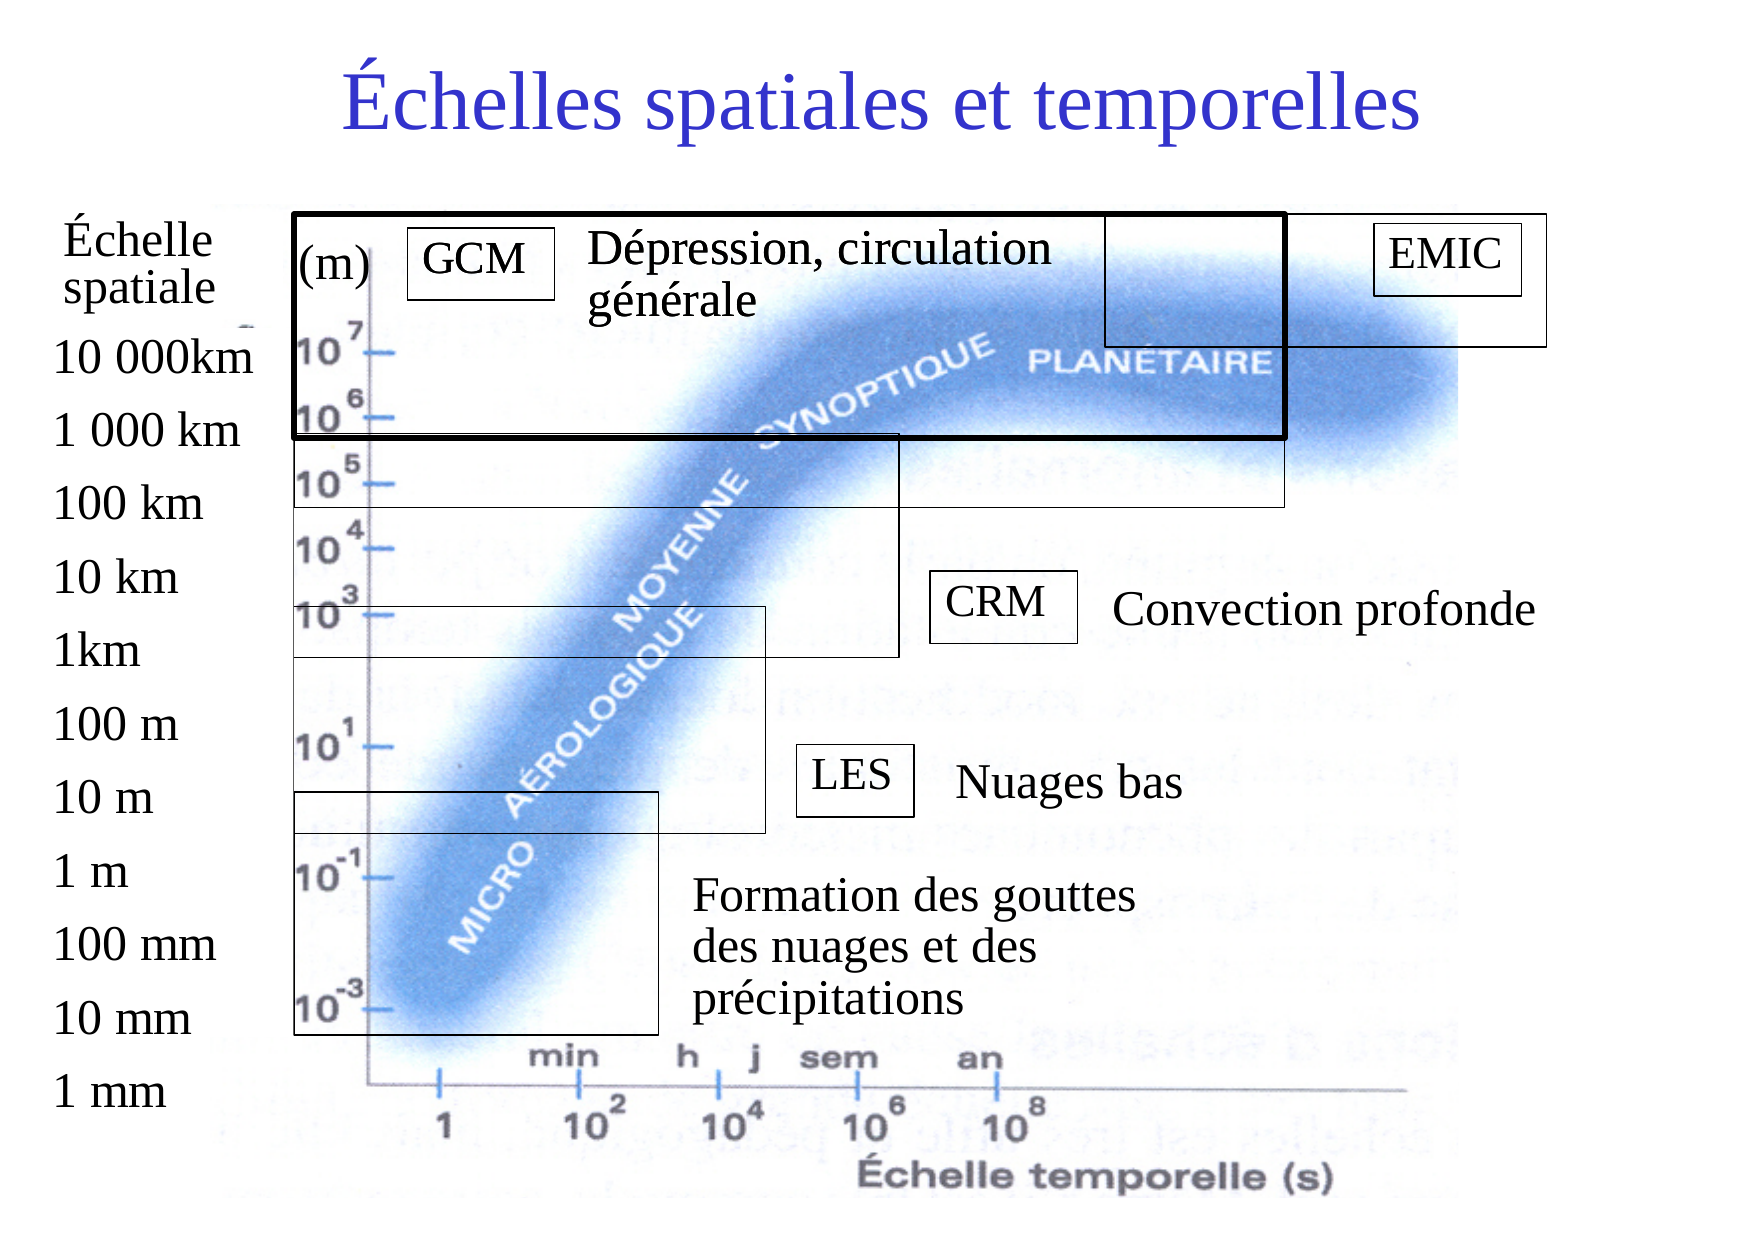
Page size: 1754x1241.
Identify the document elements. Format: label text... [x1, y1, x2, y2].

picture [295, 834, 658, 1034]
text_box Échelles spatiales et temporelles [49, 53, 1716, 156]
text_box LES [796, 744, 915, 817]
text_box CRM [930, 570, 1078, 644]
text_box 10 000km 1 000 km 100 km 10 km 1km 100 m 10 m 1 m 100 mm 10 mm 1 mm [37, 328, 294, 1038]
text_box Nuages bas [940, 750, 1441, 809]
picture [295, 441, 898, 507]
picture [1106, 217, 1282, 346]
text_box Dépression, circulation générale [573, 215, 1073, 317]
text_box GCM [407, 227, 555, 301]
picture [210, 204, 1459, 328]
picture [294, 658, 765, 833]
picture [593, 317, 607, 325]
picture [1288, 215, 1459, 346]
picture [297, 217, 1282, 435]
text_box (m) [284, 234, 291, 294]
text_box Échelle spatiale [48, 211, 283, 320]
picture [294, 508, 898, 657]
text_box Convection profonde [1097, 576, 1598, 635]
picture [900, 441, 1284, 507]
picture [295, 793, 658, 833]
picture [294, 607, 765, 657]
text_box Formation des gouttes des nuages et des précipitations [677, 862, 1177, 1006]
picture [210, 348, 1459, 1198]
text_box EMIC [1374, 223, 1522, 296]
text_box (m) [297, 234, 407, 294]
